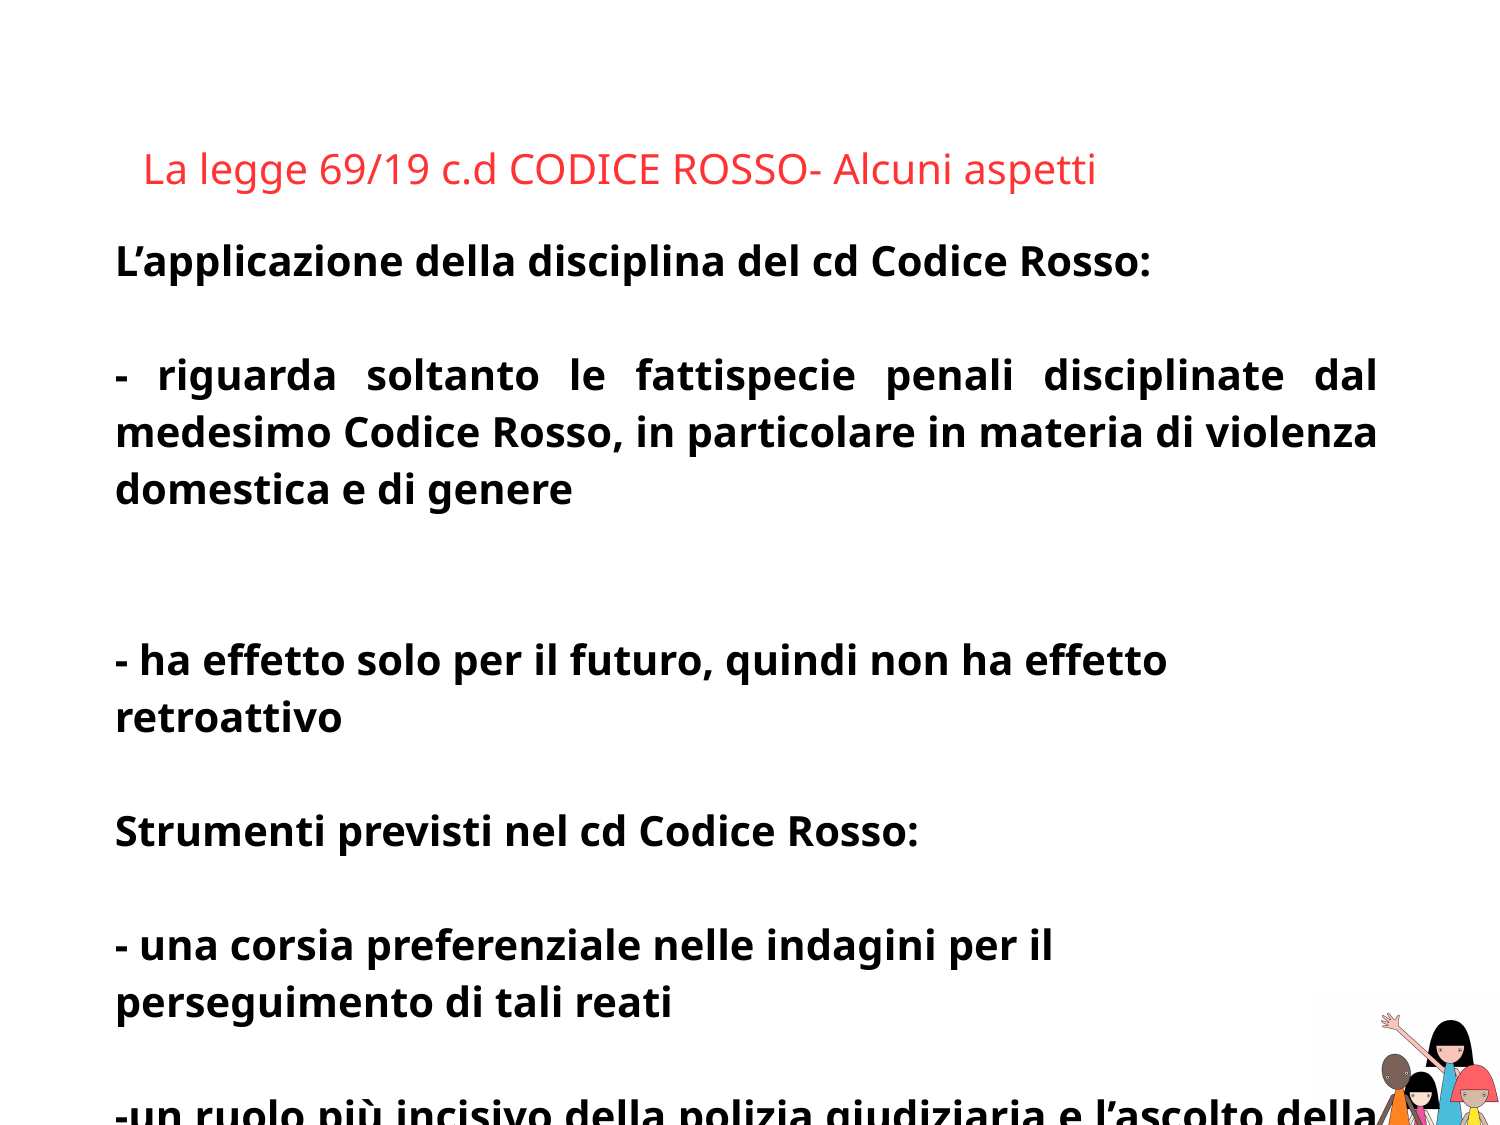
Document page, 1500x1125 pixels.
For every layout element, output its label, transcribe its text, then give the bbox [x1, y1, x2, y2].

text_box La legge 69/19 c.d CODICE ROSSO- Alcuni aspetti [127, 59, 1422, 278]
text_box L’applicazione della disciplina del cd Codice Rosso: - riguarda soltanto le fattispecie penali disciplinate dal medesimo Codice Rosso, in particolare in materia di violenza domestica e di genere - ha effetto solo per il futuro, quindi non ha effetto retroattivo Strumenti previsti nel cd Codice Rosso: - una corsia preferenziale nelle indagini per il perseguimento di tali reati -un ruolo più incisivo della polizia giudiziaria e l’ascolto della vittima, in via ordinaria, entro 3 gg dalla denuncia penale [100, 224, 1394, 998]
